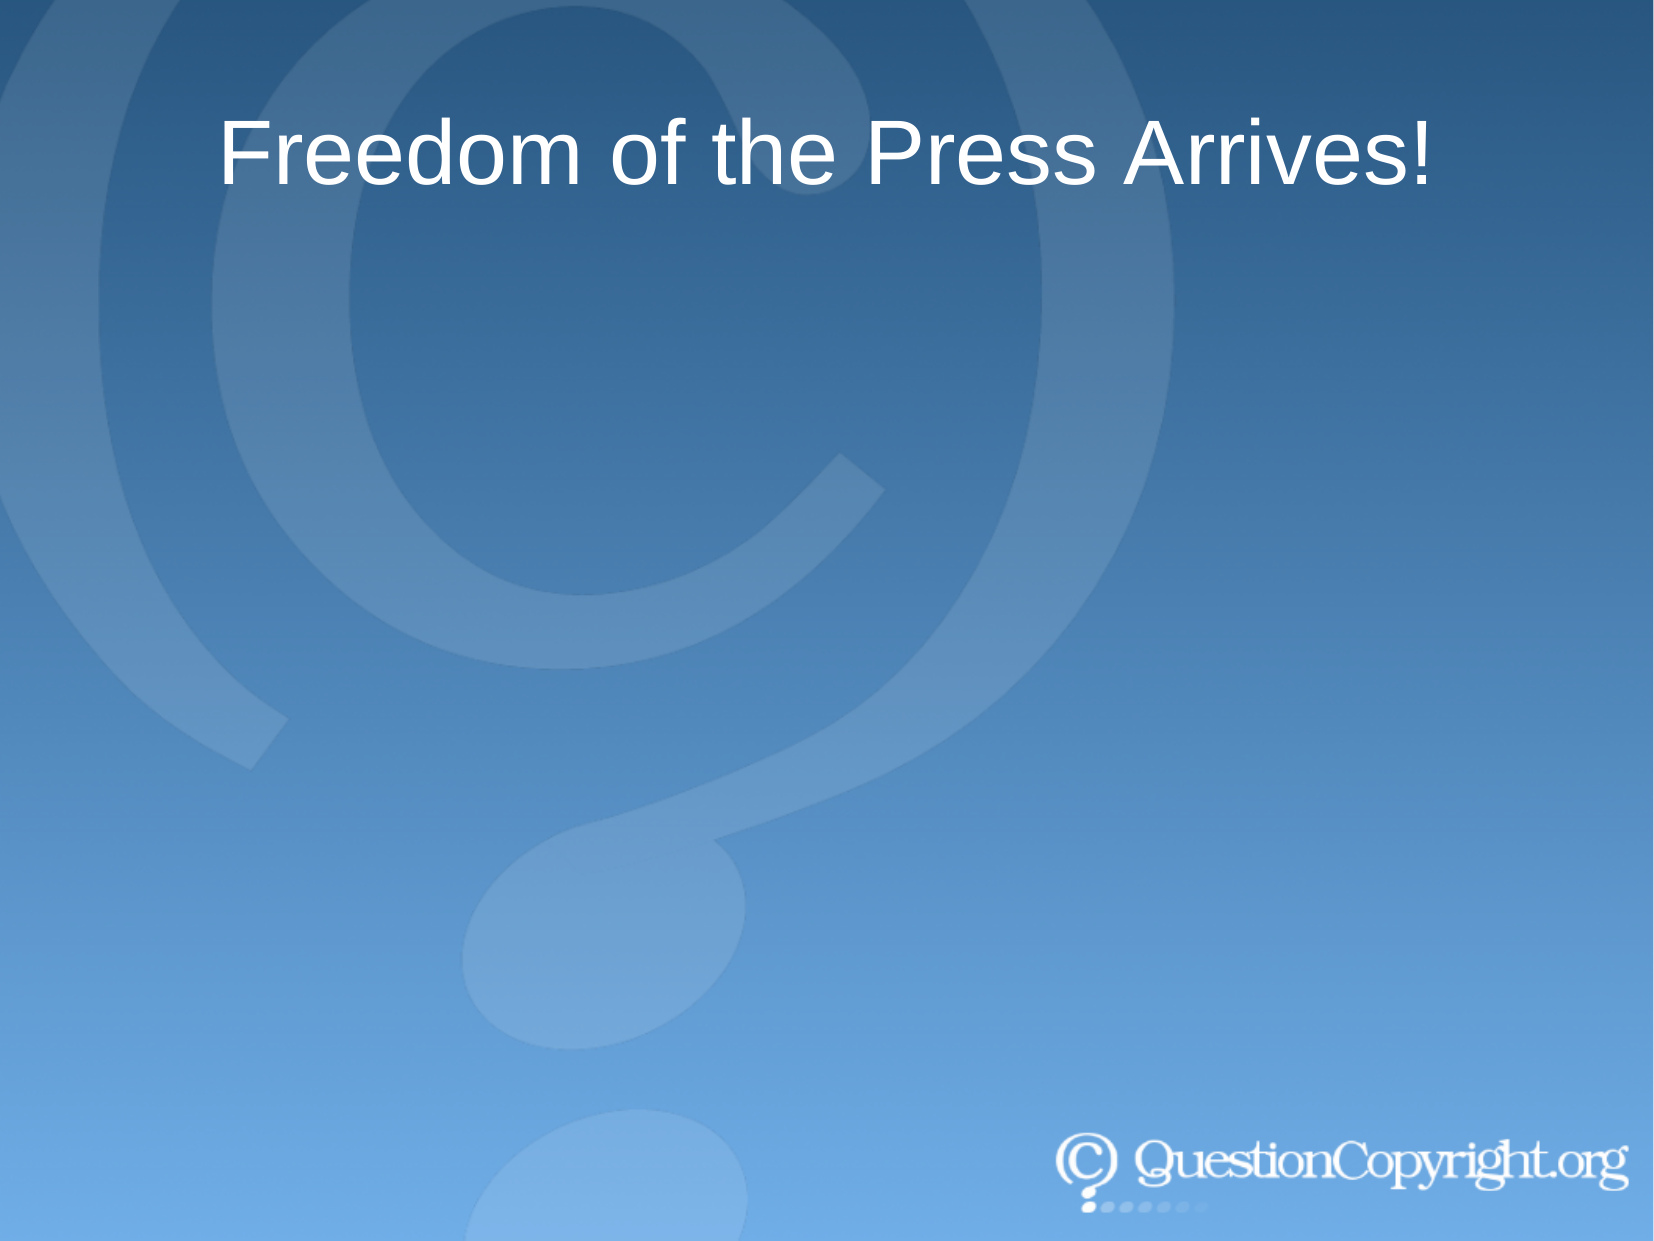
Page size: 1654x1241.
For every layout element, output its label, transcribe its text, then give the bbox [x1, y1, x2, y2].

picture [0, 0, 1654, 1241]
title Freedom of the Press Arrives! [82, 49, 1571, 257]
